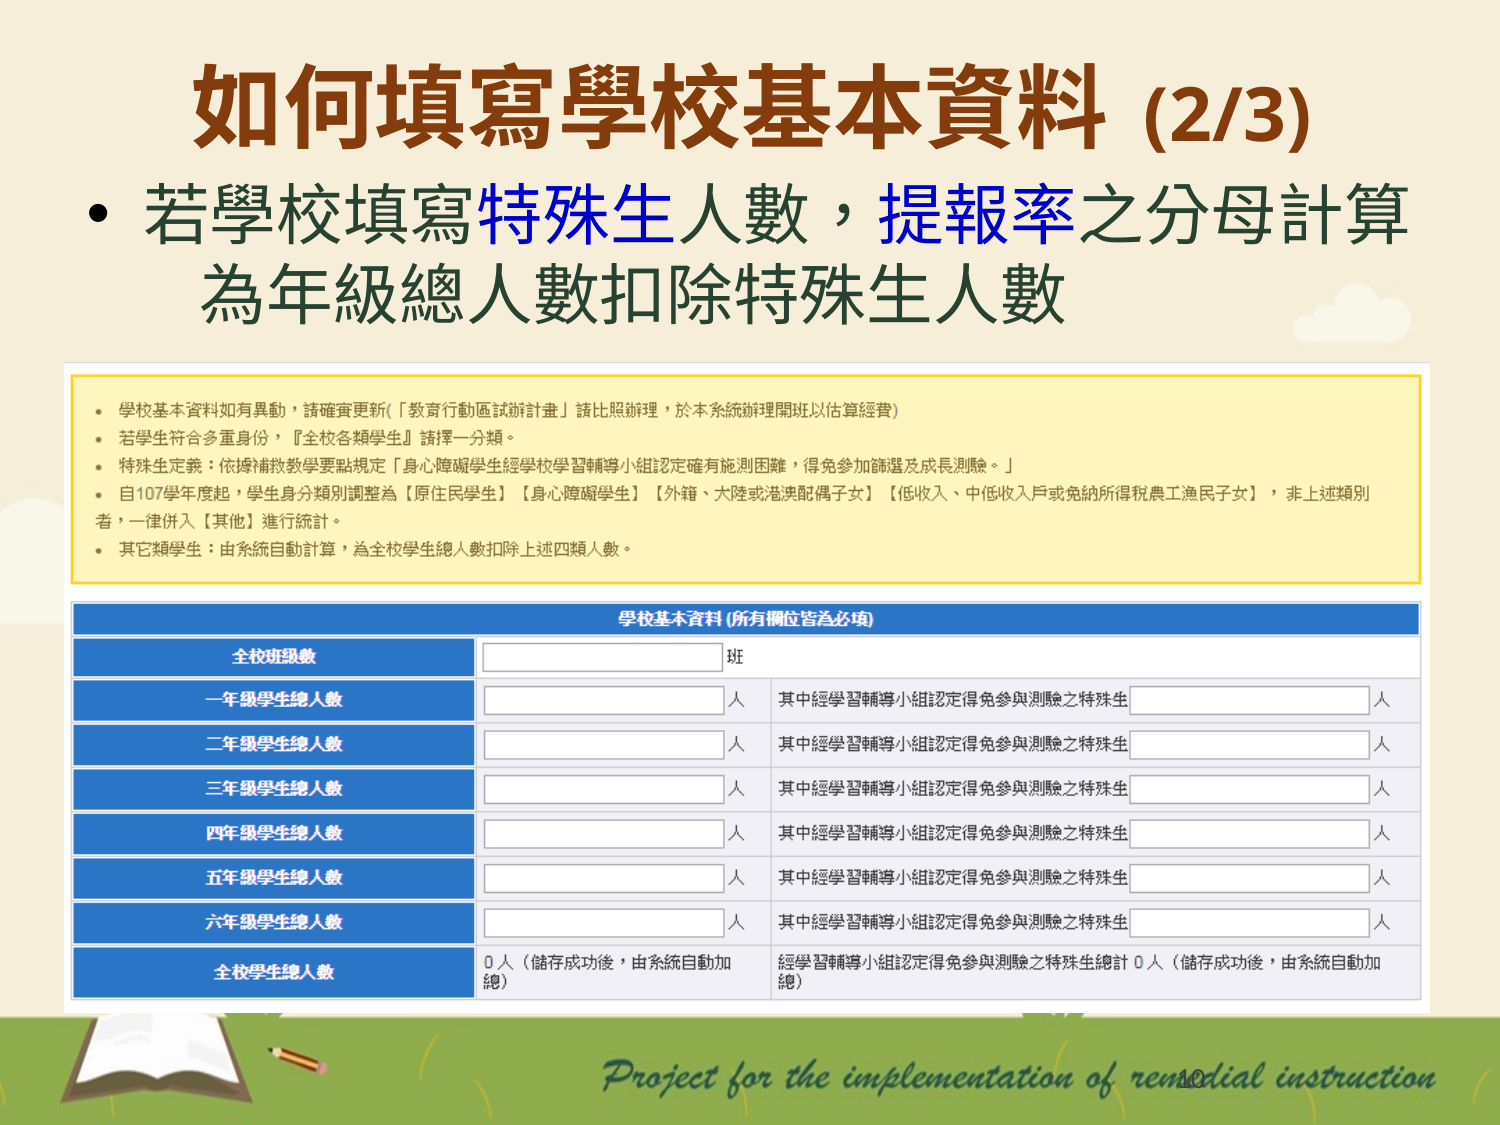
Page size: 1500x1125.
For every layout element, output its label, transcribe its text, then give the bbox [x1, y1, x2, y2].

text_box 若學校填寫特殊生人數，提報率之分母計算為年級總人數扣除特殊生人數 [72, 178, 1430, 340]
text_box [1161, 1046, 1499, 1107]
picture [64, 362, 1430, 1013]
title 如何填寫學校基本資料 (2/3) [13, 45, 1491, 178]
